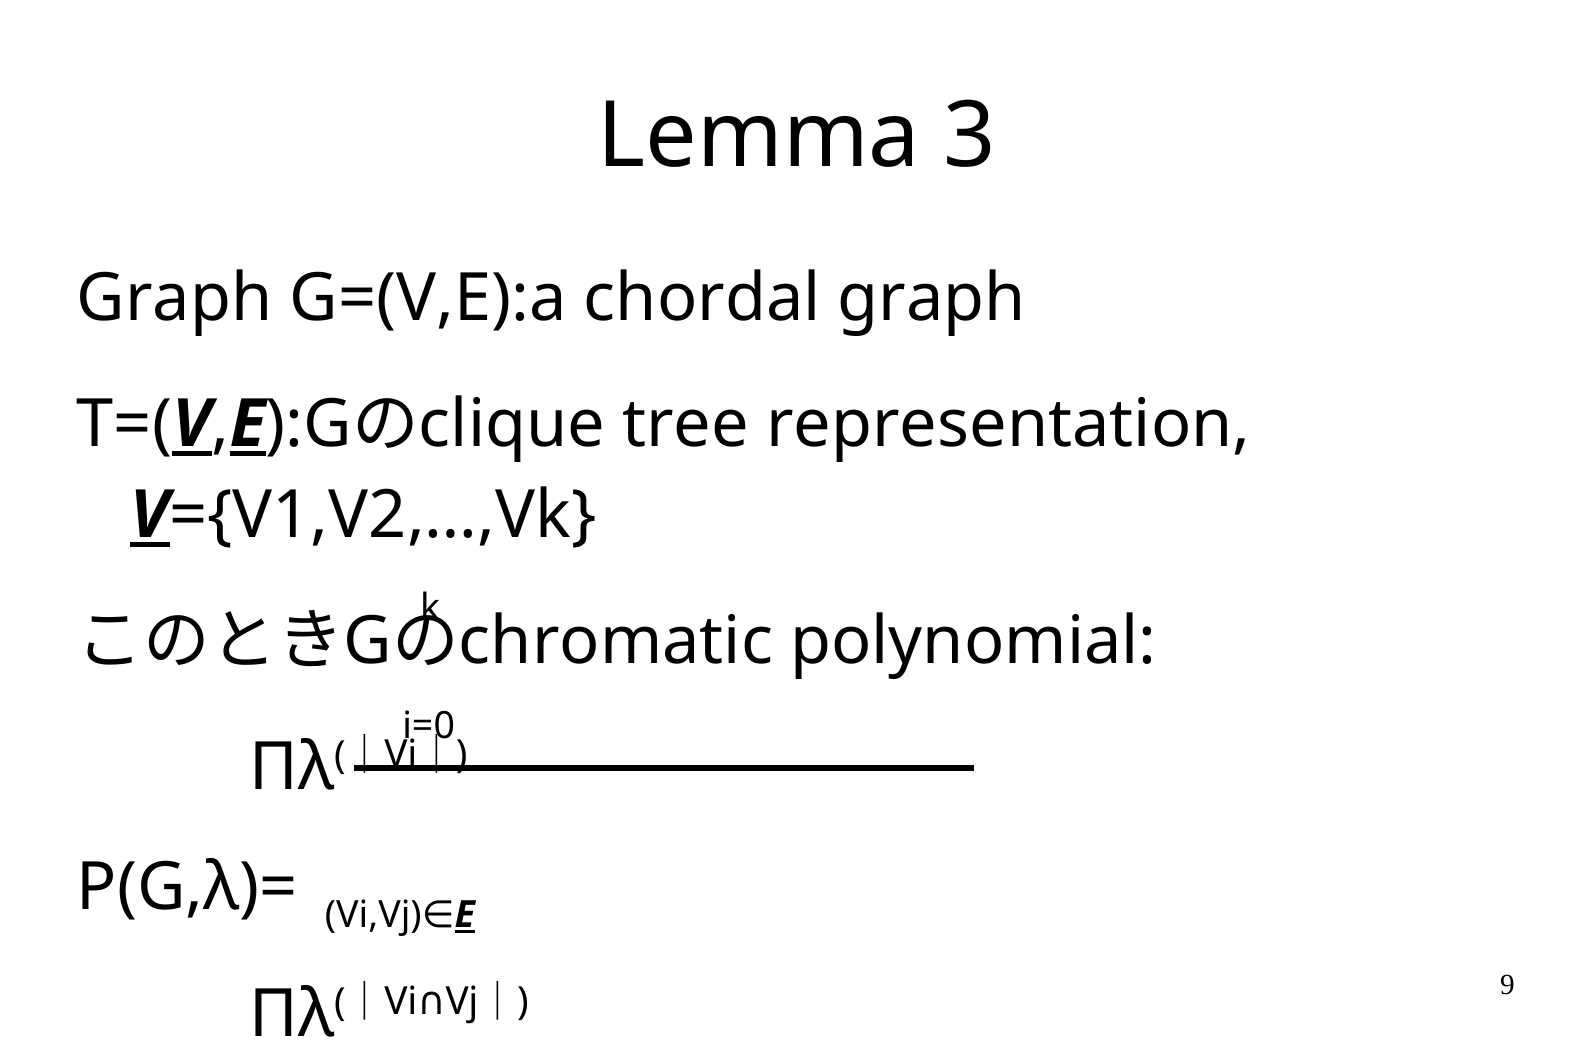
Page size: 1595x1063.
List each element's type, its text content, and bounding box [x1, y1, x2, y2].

text_box i=0 [402, 698, 508, 739]
text_box (Vi,Vj)∈E [324, 887, 532, 928]
list Graph G=(V,E):a chordal graph T=(V,E):Gのclique tree representation, V={V1,V2,…,Vk} このときGのchromatic polynomial: Пλ(｜Vi｜) P(G,λ)= Пλ(｜Vi∩Vj｜) [59, 248, 1536, 936]
title Lemma 3 [79, 42, 1515, 220]
text_box k [420, 580, 473, 621]
